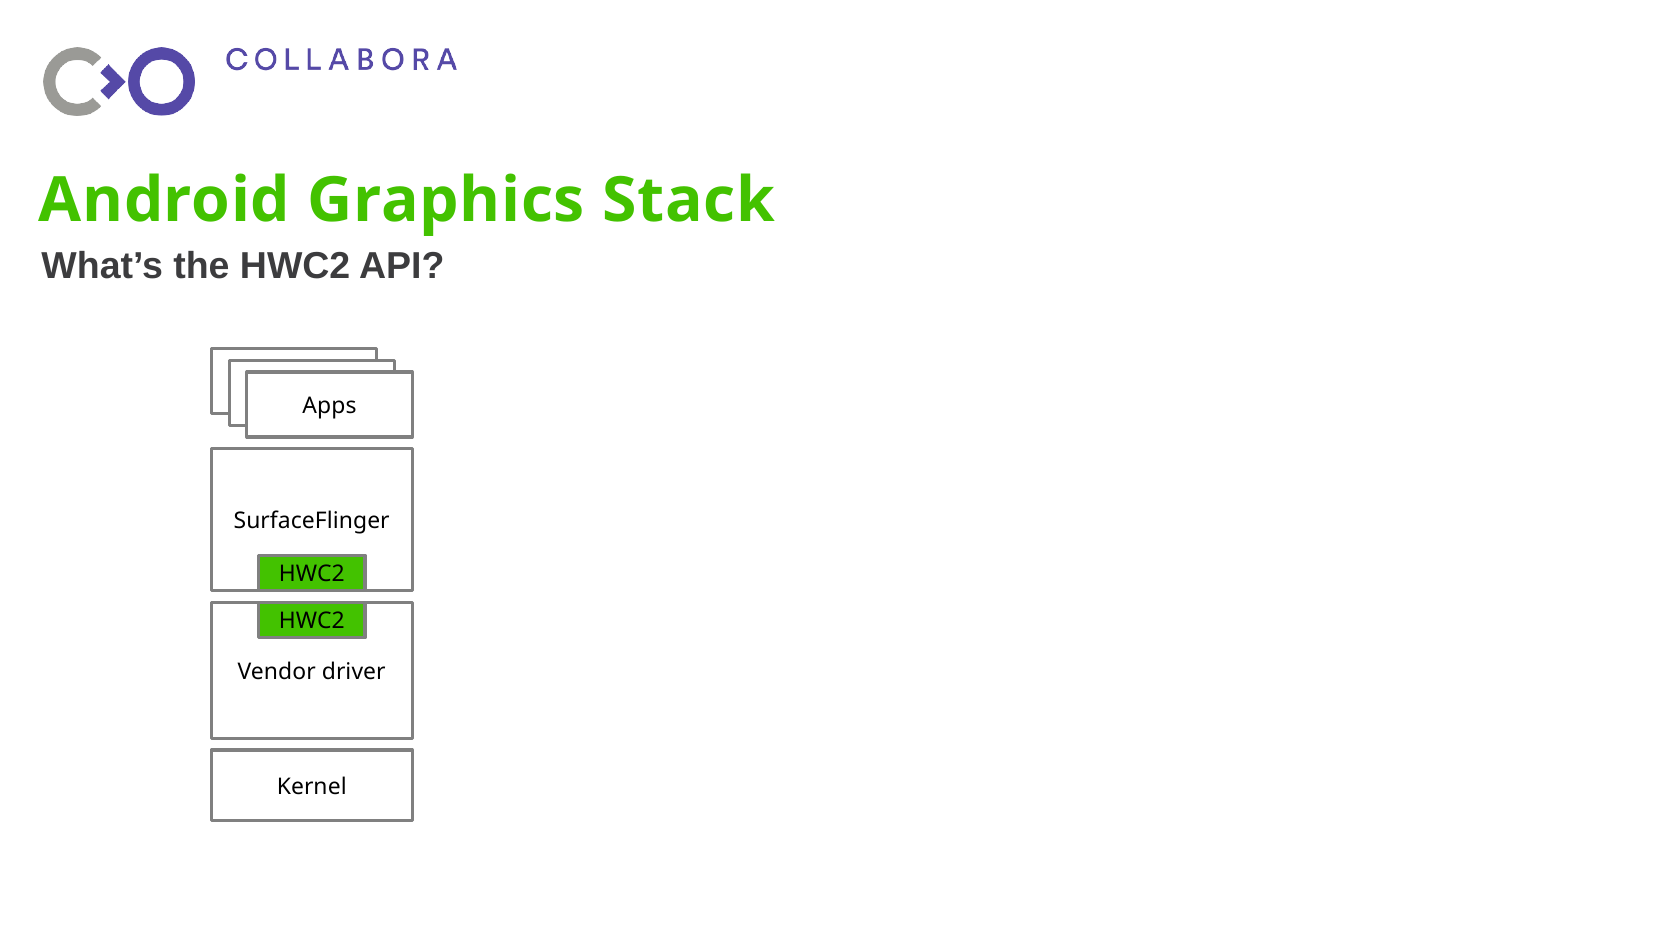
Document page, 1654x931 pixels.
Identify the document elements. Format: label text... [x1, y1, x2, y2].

text_box HWC2 [258, 555, 366, 591]
text_box Kernel [211, 750, 413, 821]
title Android Graphics Stack [38, 159, 1614, 216]
text_box Apps [246, 372, 413, 438]
picture [43, 47, 457, 116]
text_box Vendor driver [211, 602, 413, 739]
text_box What’s the HWC2 API? [41, 240, 1614, 290]
text_box SurfaceFlinger [211, 448, 413, 591]
text_box HWC2 [258, 602, 366, 638]
text_box [211, 348, 395, 426]
